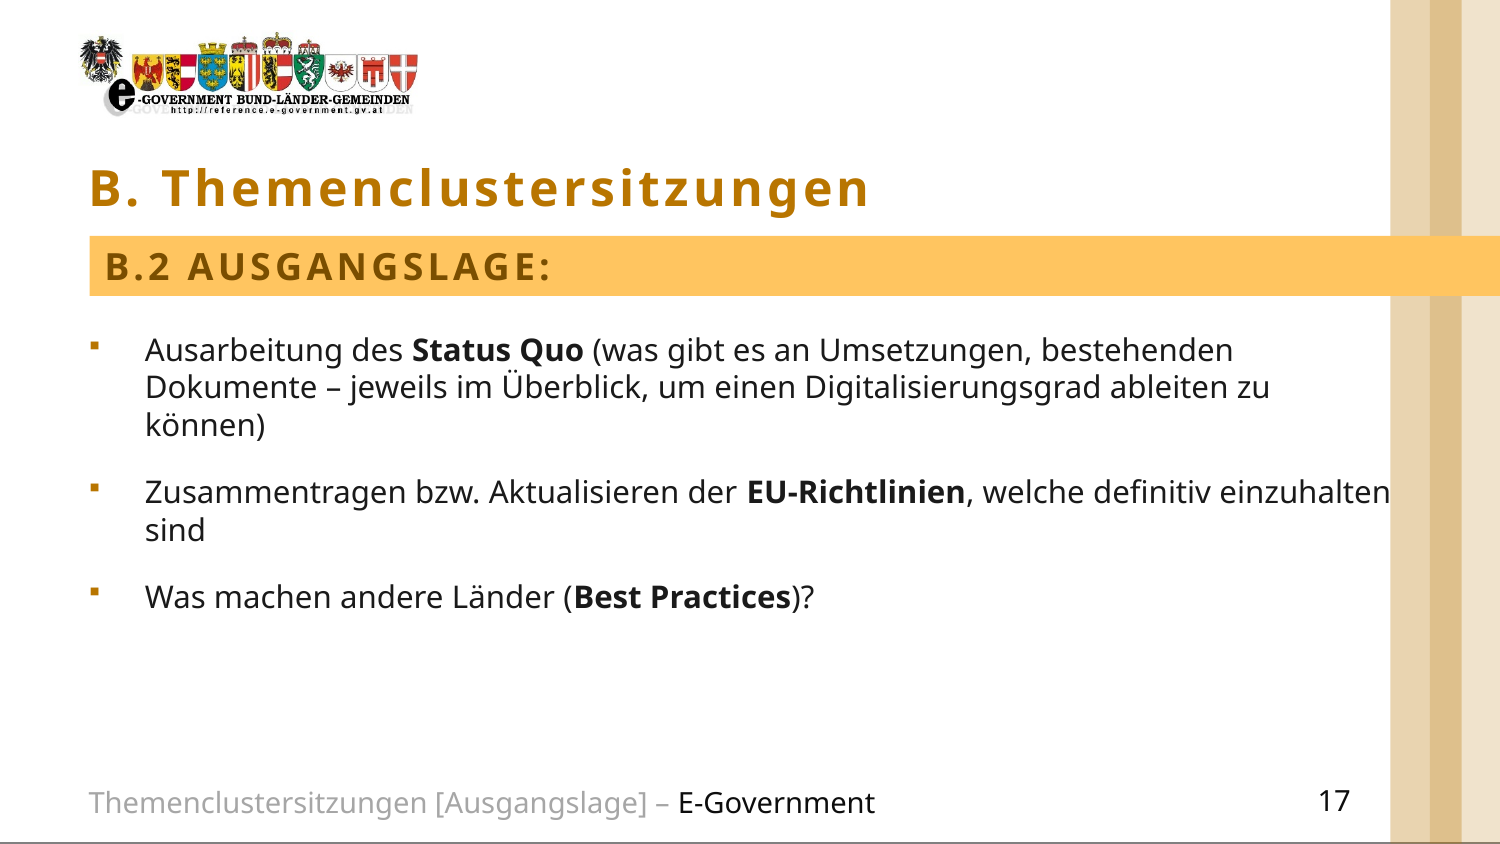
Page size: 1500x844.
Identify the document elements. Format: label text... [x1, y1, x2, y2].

footer Themenclustersitzungen [Ausgangslage] – E-Government [88, 785, 1217, 819]
list Ausarbeitung des Status Quo (was gibt es an Umsetzungen, bestehenden Dokumente – jeweils im Überblick, um einen Digitalisierungsgrad ableiten zu können) Zusammentragen bzw. Aktualisieren der EU-Richtlinien, welche definitiv einzuhalten sind Was machen andere Länder (Best Practices)? [88, 330, 1398, 753]
picture [0, 0, 1390, 842]
title B. Themenclustersitzungen [88, 156, 1398, 259]
slide_number <number> [1217, 785, 1351, 819]
text_box B.2 AUSGANGSLAGE: [89, 235, 1500, 296]
